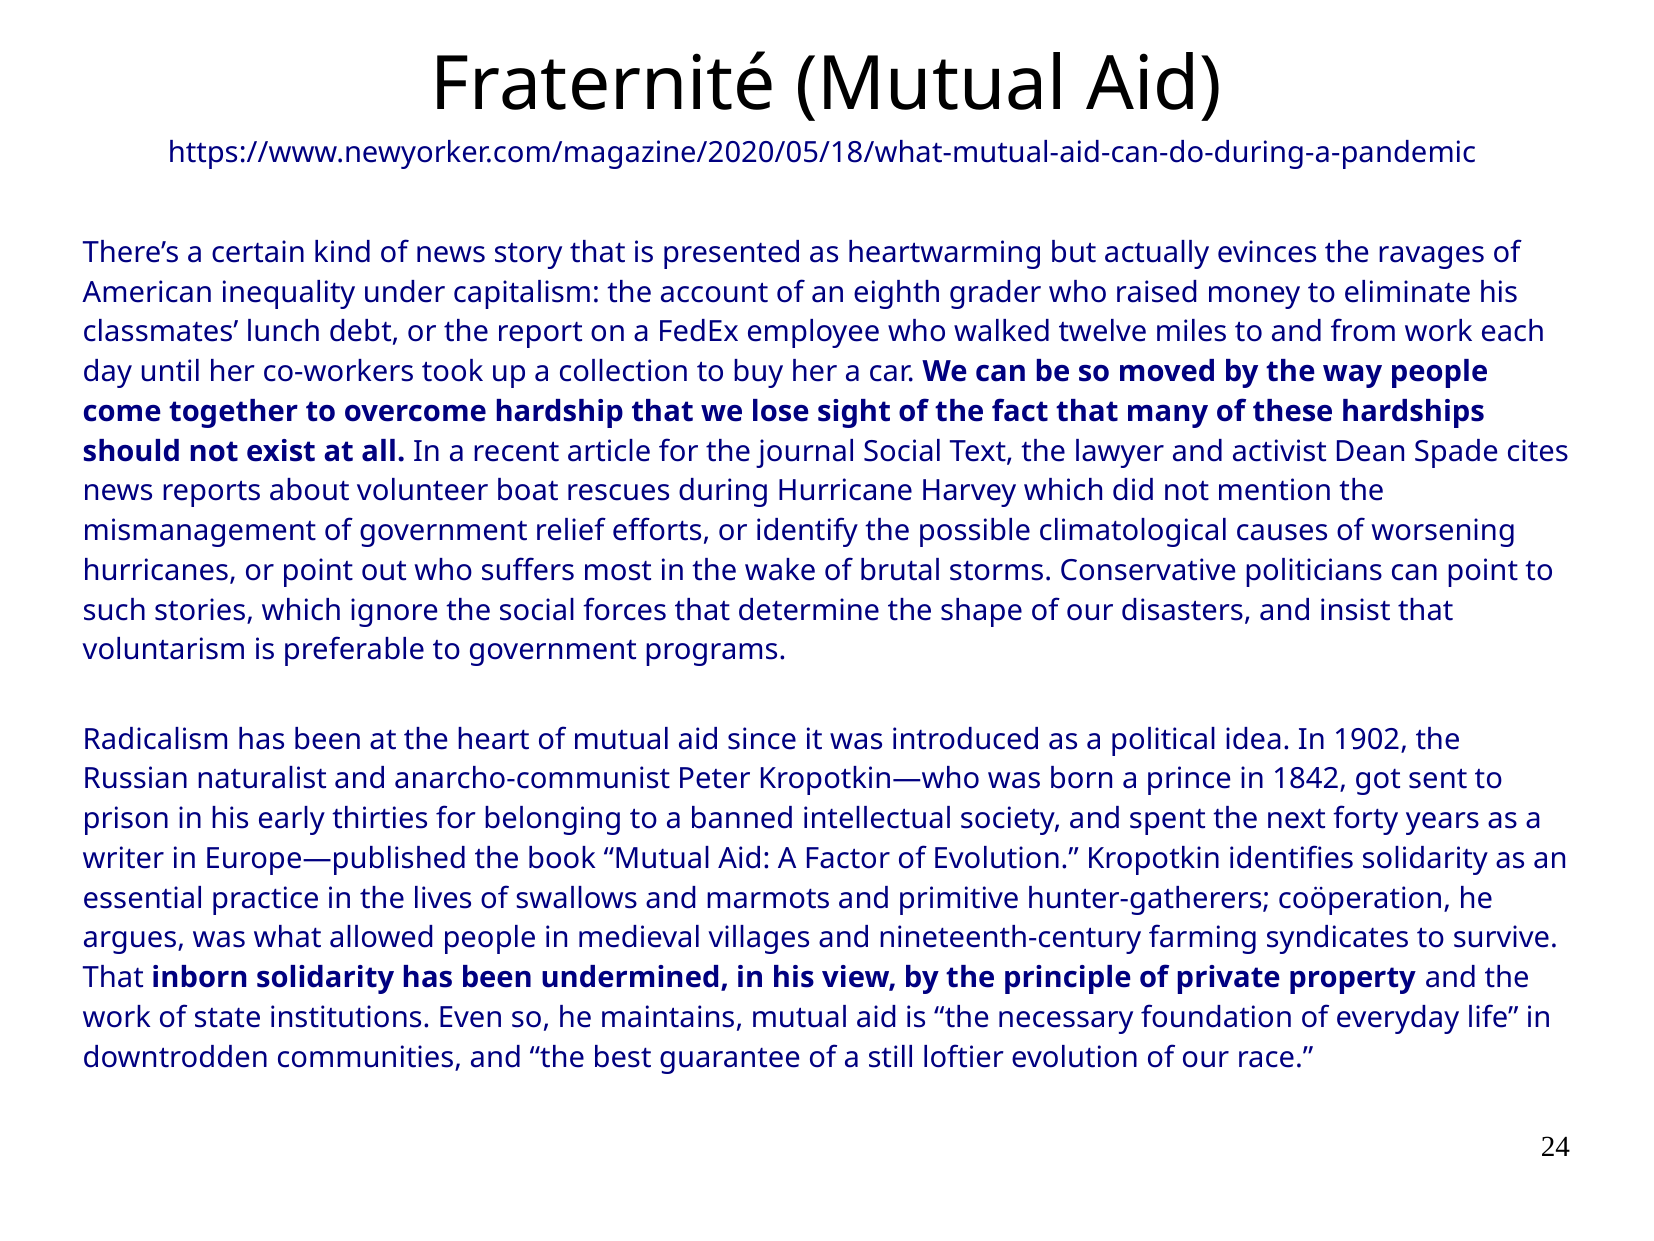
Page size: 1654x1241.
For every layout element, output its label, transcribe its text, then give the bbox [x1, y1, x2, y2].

list Radicalism has been at the heart of mutual aid since it was introduced as a political idea. In 1902, the Russian naturalist and anarcho-communist Peter Kropotkin—who was born a prince in 1842, got sent to prison in his early thirties for belonging to a banned intellectual society, and spent the next forty years as a writer in Europe—published the book “Mutual Aid: A Factor of Evolution.” Kropotkin identifies solidarity as an essential practice in the lives of swallows and marmots and primitive hunter-gatherers; coöperation, he argues, was what allowed people in medieval villages and nineteenth-century farming syndicates to survive. That inborn solidarity has been undermined, in his view, by the principle of private property and the work of state institutions. Even so, he maintains, mutual aid is “the necessary foundation of everyday life” in downtrodden communities, and “the best guarantee of a still loftier evolution of our race.” [82, 717, 1571, 1109]
title Fraternité (Mutual Aid) https://www.newyorker.com/magazine/2020/05/18/what-mutual-aid-can-do-during-a-pandemic [82, 0, 1571, 204]
list There’s a certain kind of news story that is presented as heartwarming but actually evinces the ravages of American inequality under capitalism: the account of an eighth grader who raised money to eliminate his classmates’ lunch debt, or the report on a FedEx employee who walked twelve miles to and from work each day until her co-workers took up a collection to buy her a car. We can be so moved by the way people come together to overcome hardship that we lose sight of the fact that many of these hardships should not exist at all. In a recent article for the journal Social Text, the lawyer and activist Dean Spade cites news reports about volunteer boat rescues during Hurricane Harvey which did not mention the mismanagement of government relief efforts, or identify the possible climatological causes of worsening hurricanes, or point out who suffers most in the wake of brutal storms. Conservative politicians can point to such stories, which ignore the social forces that determine the shape of our disasters, and insist that voluntarism is preferable to government programs. [82, 231, 1571, 658]
